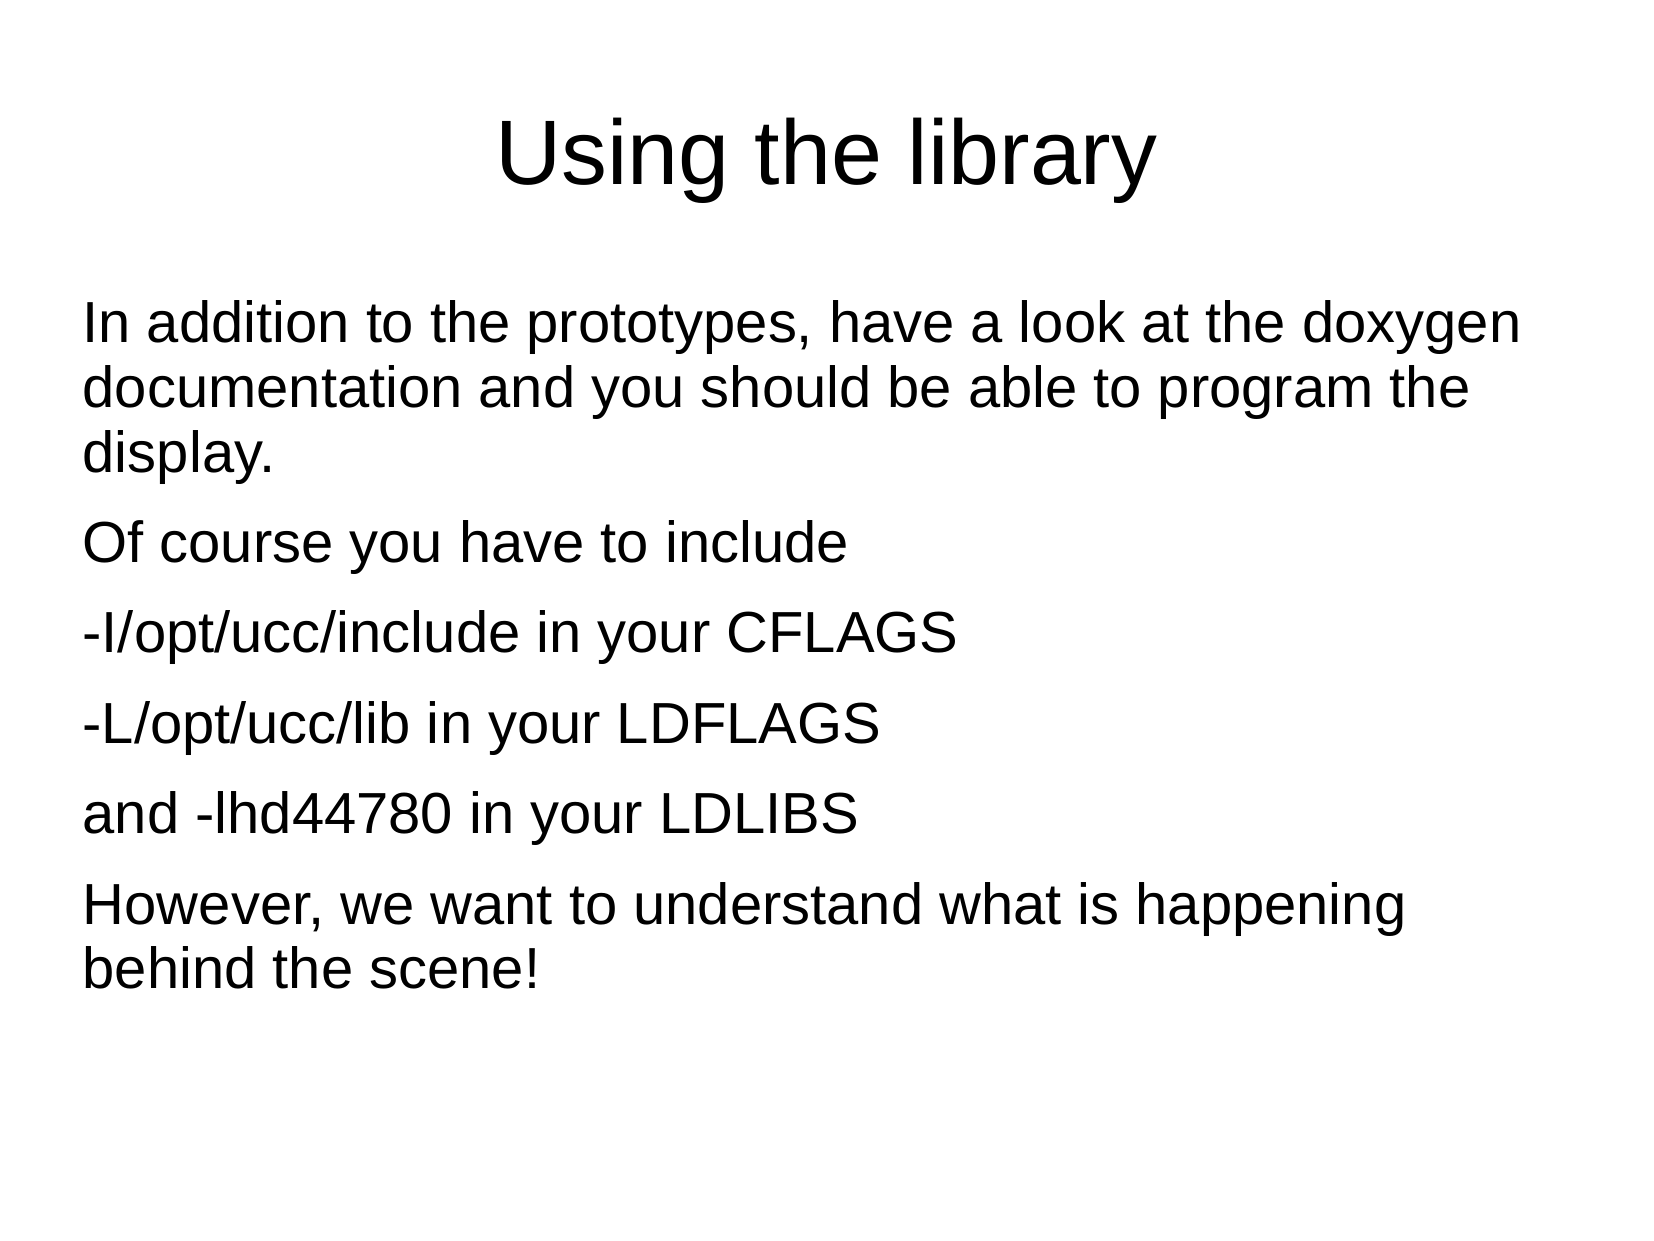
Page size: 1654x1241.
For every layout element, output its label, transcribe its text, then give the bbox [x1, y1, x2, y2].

title Using the library [82, 49, 1571, 257]
list In addition to the prototypes, have a look at the doxygen documentation and you should be able to program the display. Of course you have to include -I/opt/ucc/include in your CFLAGS -L/opt/ucc/lib in your LDFLAGS and -lhd44780 in your LDLIBS However, we want to understand what is happening behind the scene! [82, 290, 1571, 1010]
